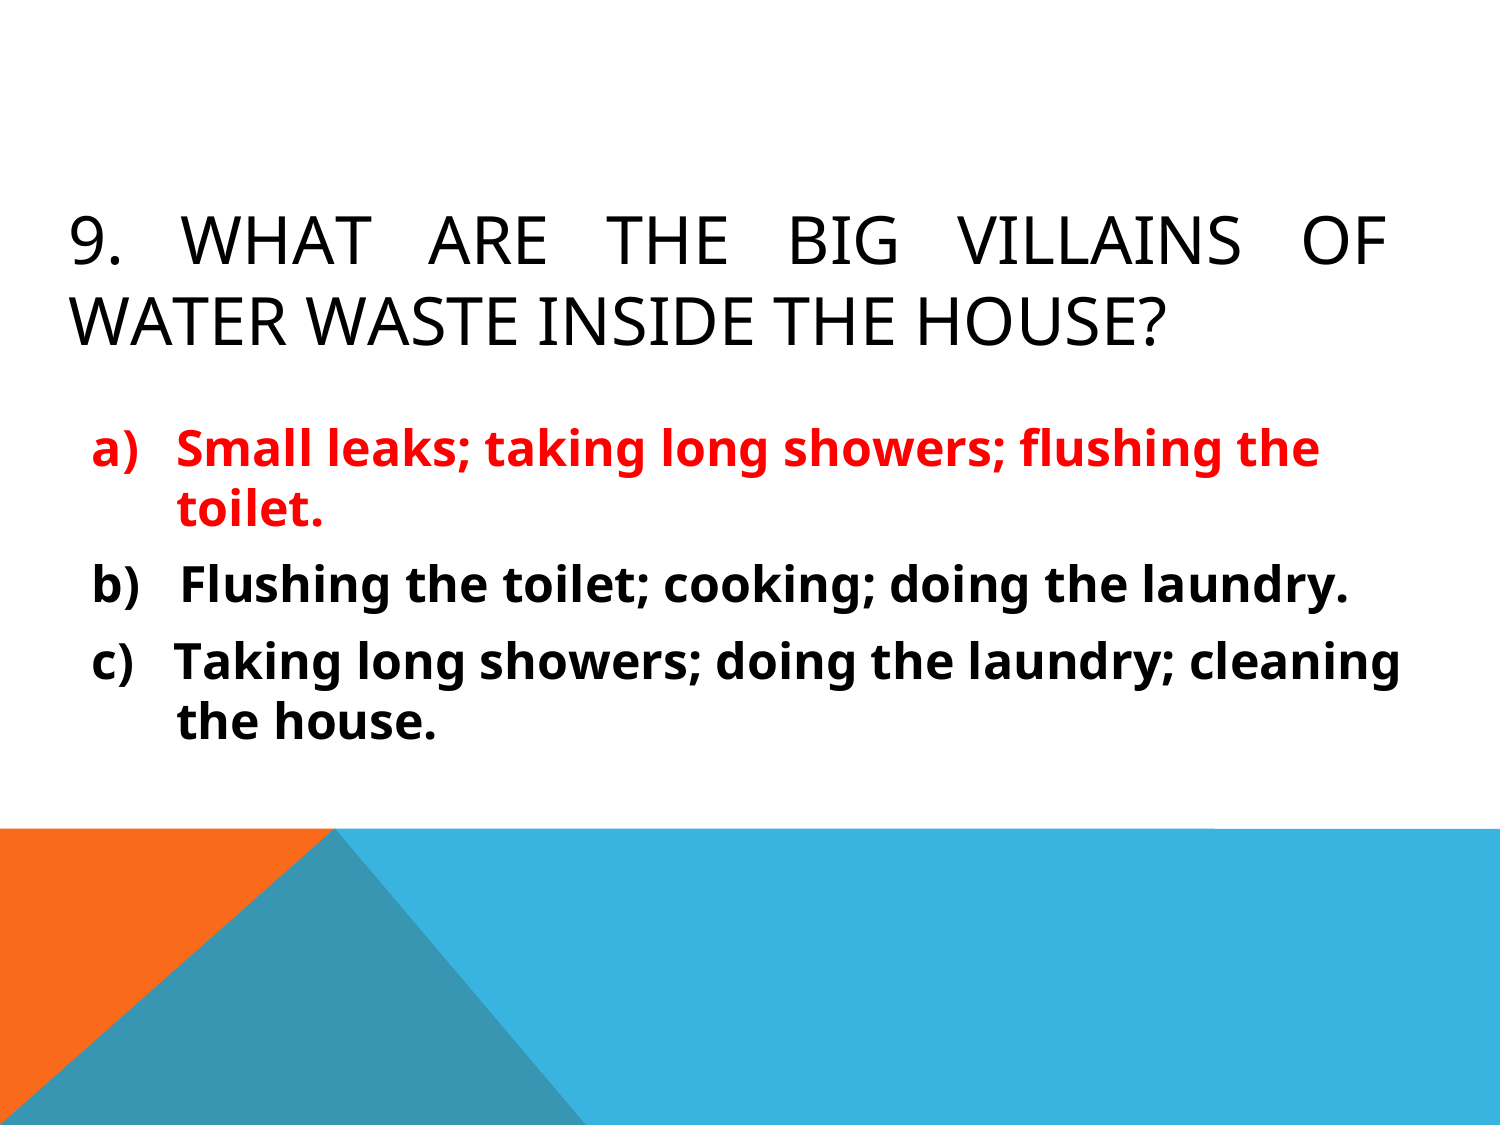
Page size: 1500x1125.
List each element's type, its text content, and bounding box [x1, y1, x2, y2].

title 9. WHAT ARE THE BIG VILLAINS OF WATER WASTE INSIDE THE HOUSE? [53, 184, 1404, 373]
list Small leaks; taking long showers; flushing the toilet. b) Flushing the toilet; cooking; doing the laundry. c) Taking long showers; doing the laundry; cleaning the house. [76, 408, 1427, 994]
